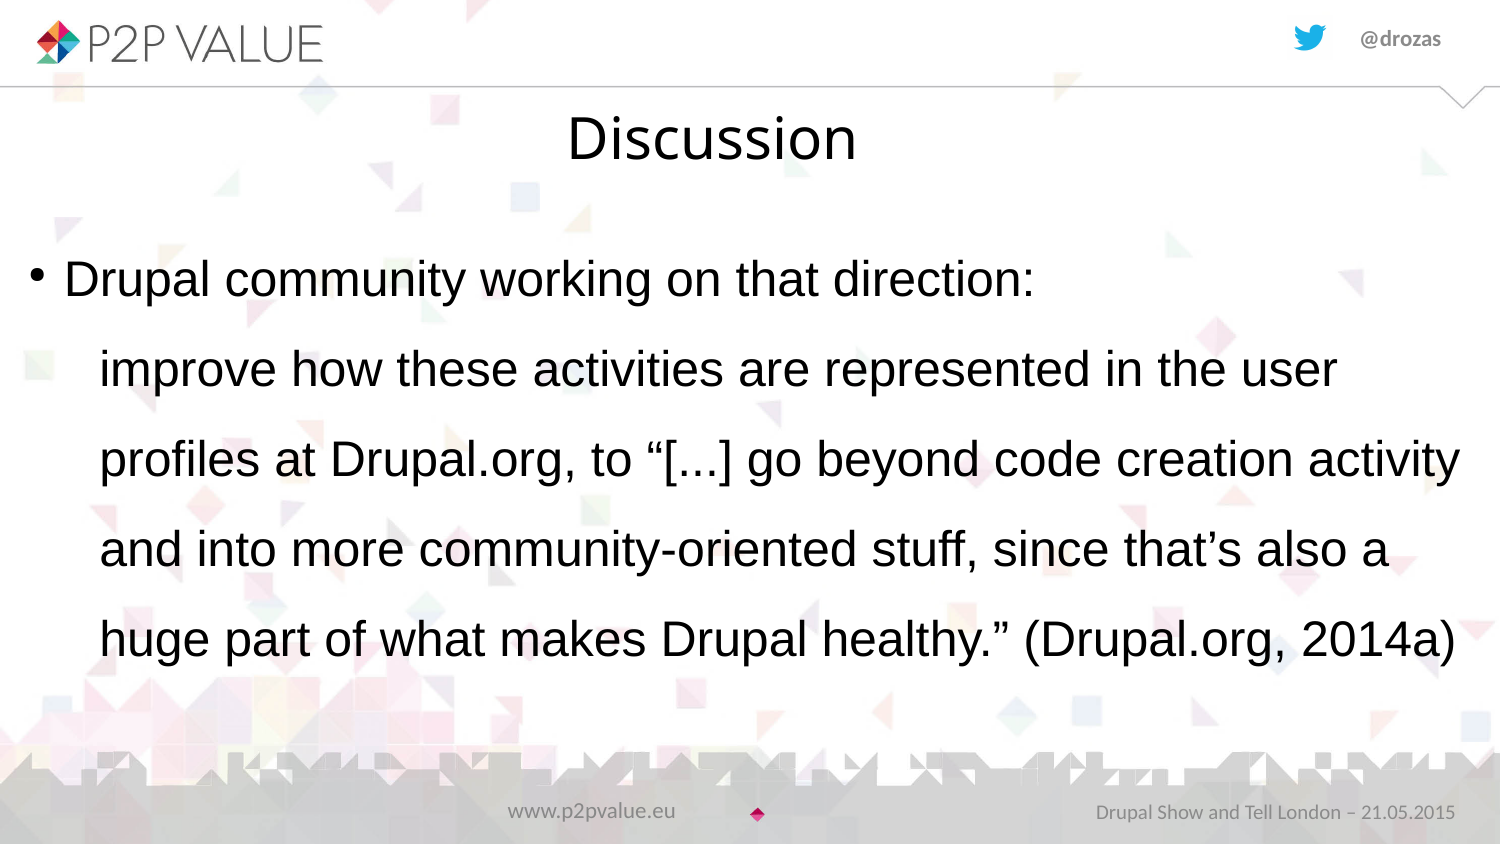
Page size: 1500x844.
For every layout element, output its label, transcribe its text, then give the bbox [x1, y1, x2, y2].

subtitle Drupal community working on that direction: improve how these activities are represented in the user profiles at Drupal.org, to “[...] go beyond code creation activity and into more community-oriented stuff, since that’s also a huge part of what makes Drupal healthy.” (Drupal.org, 2014a) [15, 210, 1496, 766]
picture [0, 0, 1500, 844]
text_box @drozas [1333, 15, 1455, 60]
title Discussion [60, 92, 1366, 181]
text_box www.p2pvalue.eu [501, 789, 720, 829]
text_box Drupal Show and Tell London – 21.05.2015 [777, 788, 1470, 834]
